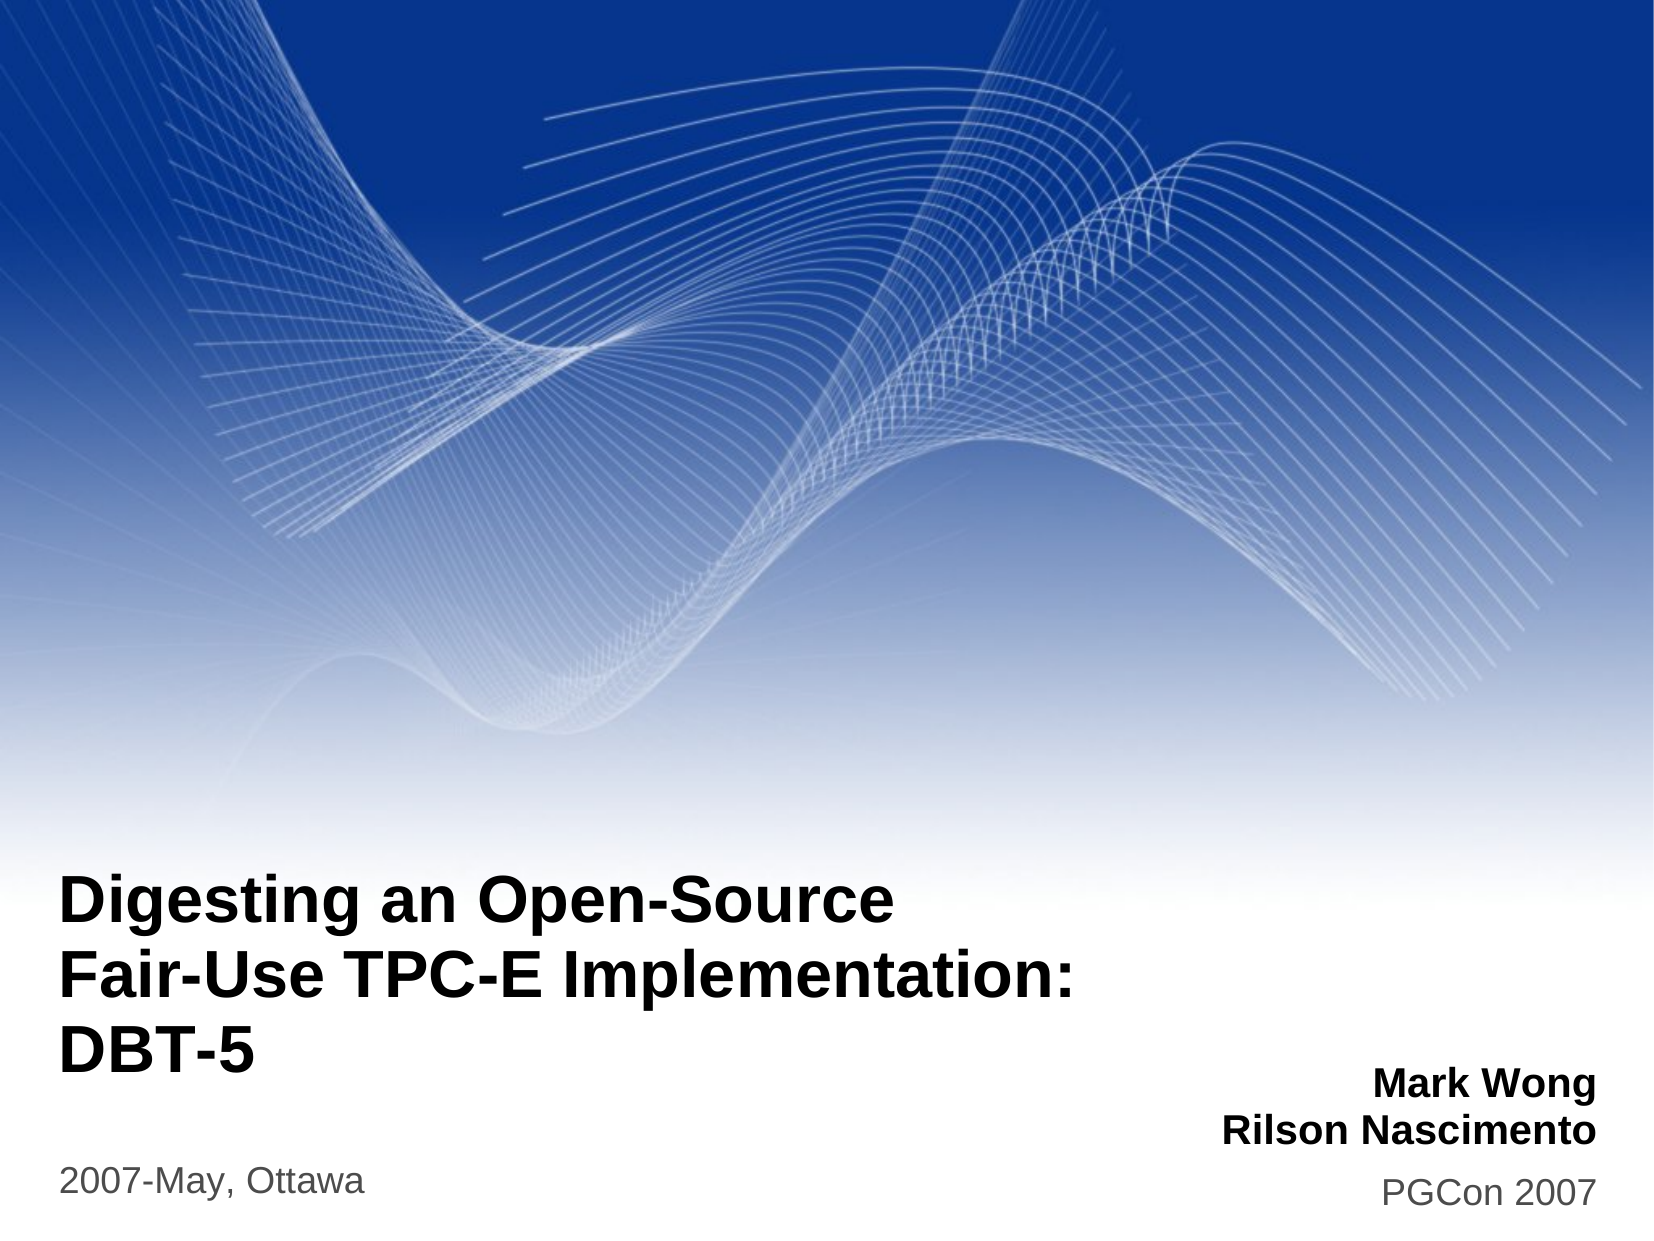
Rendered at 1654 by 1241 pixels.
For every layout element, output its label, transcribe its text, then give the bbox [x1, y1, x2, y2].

picture [0, 0, 1654, 1241]
title Digesting an Open-Source Fair-Use TPC-E Implementation: DBT-5 [59, 862, 1093, 1087]
